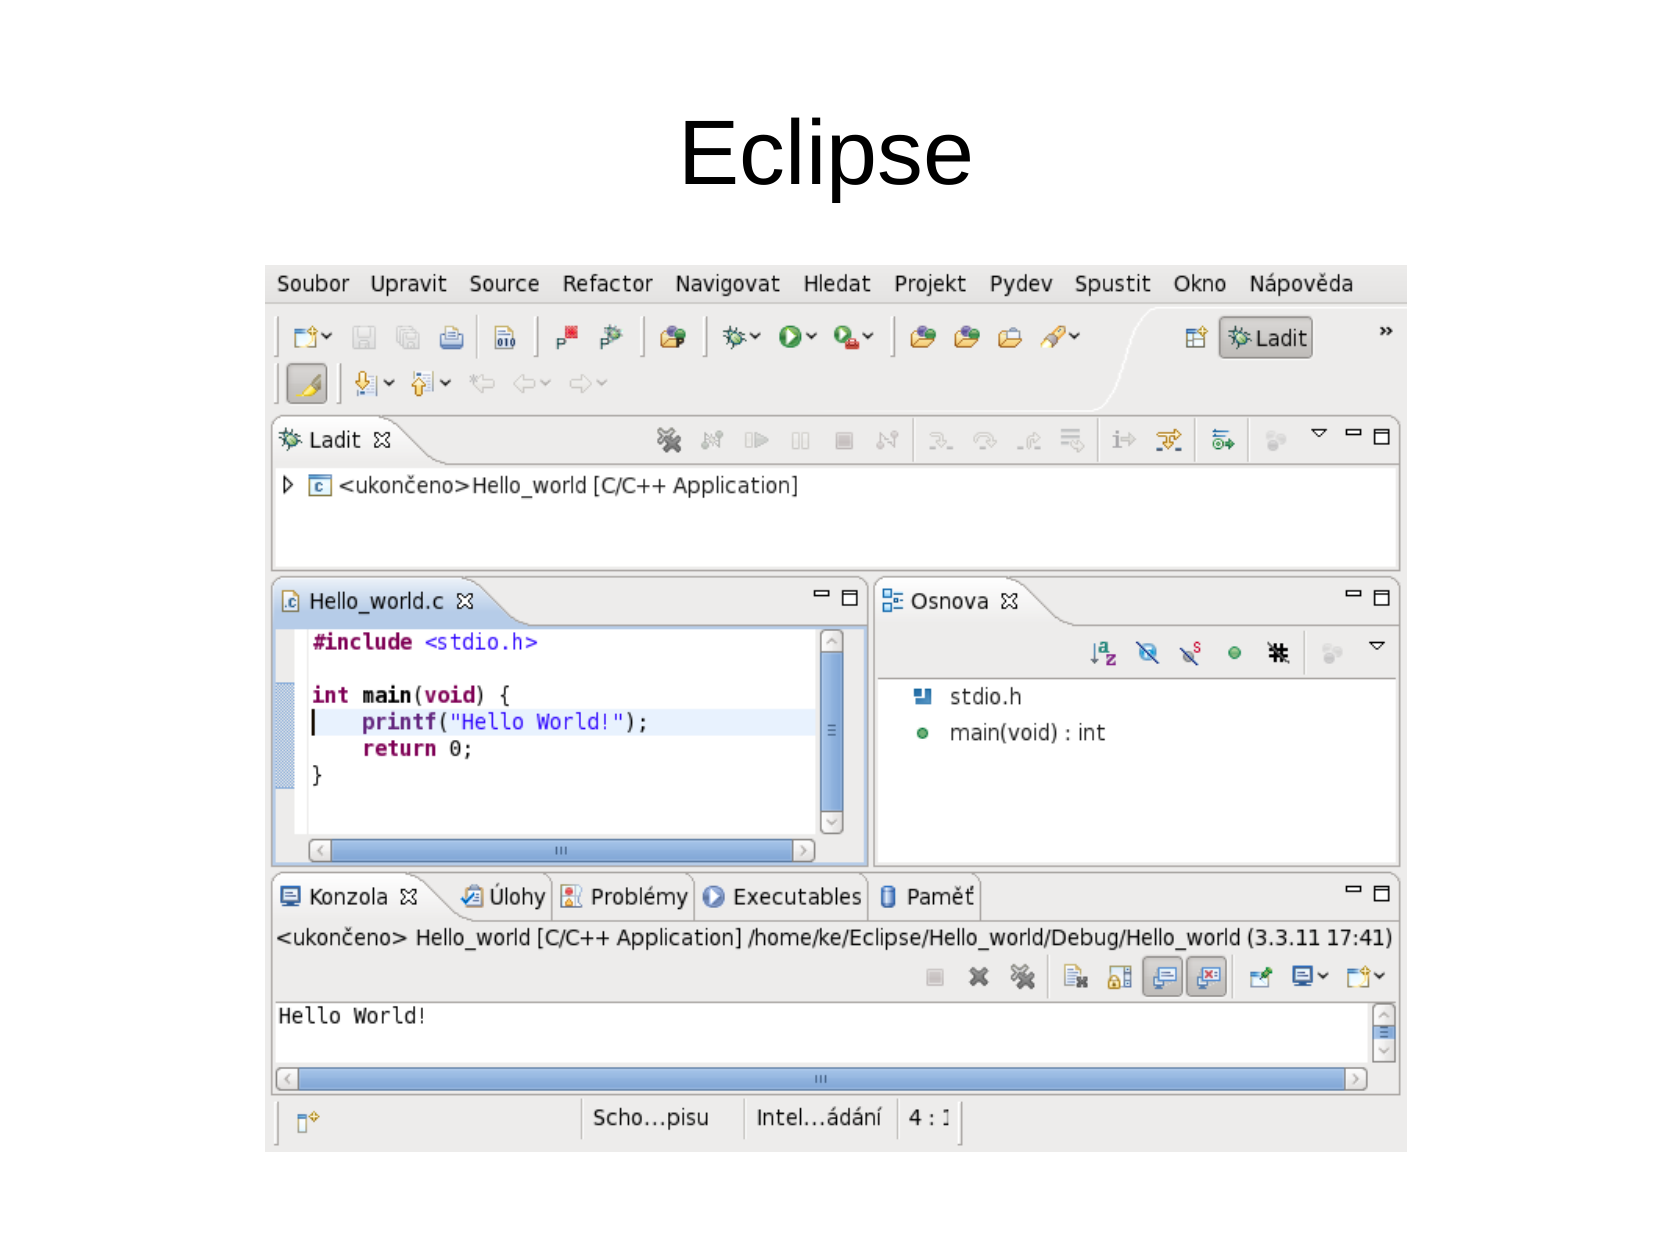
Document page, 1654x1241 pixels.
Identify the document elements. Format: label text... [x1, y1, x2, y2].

title Eclipse [82, 49, 1571, 257]
picture [265, 265, 1407, 1152]
